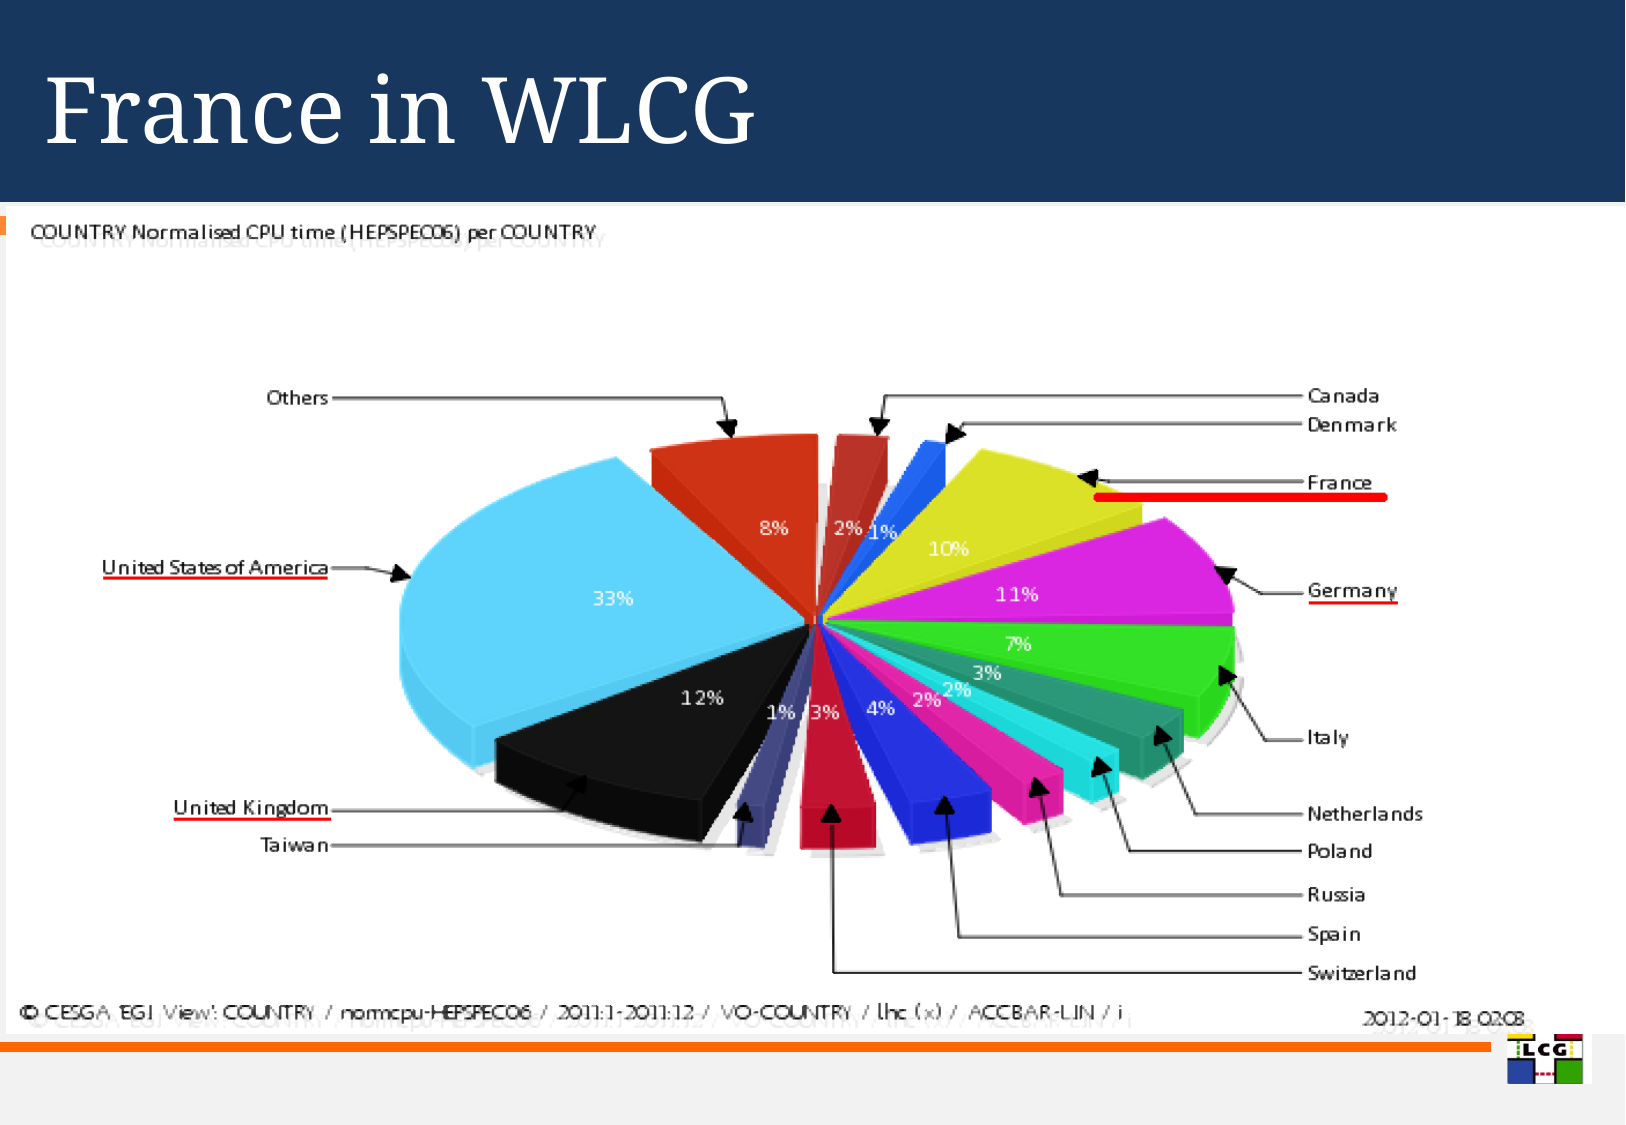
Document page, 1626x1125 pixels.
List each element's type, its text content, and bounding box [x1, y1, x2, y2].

picture [6, 206, 1625, 1084]
title France in WLCG [44, 50, 1594, 166]
